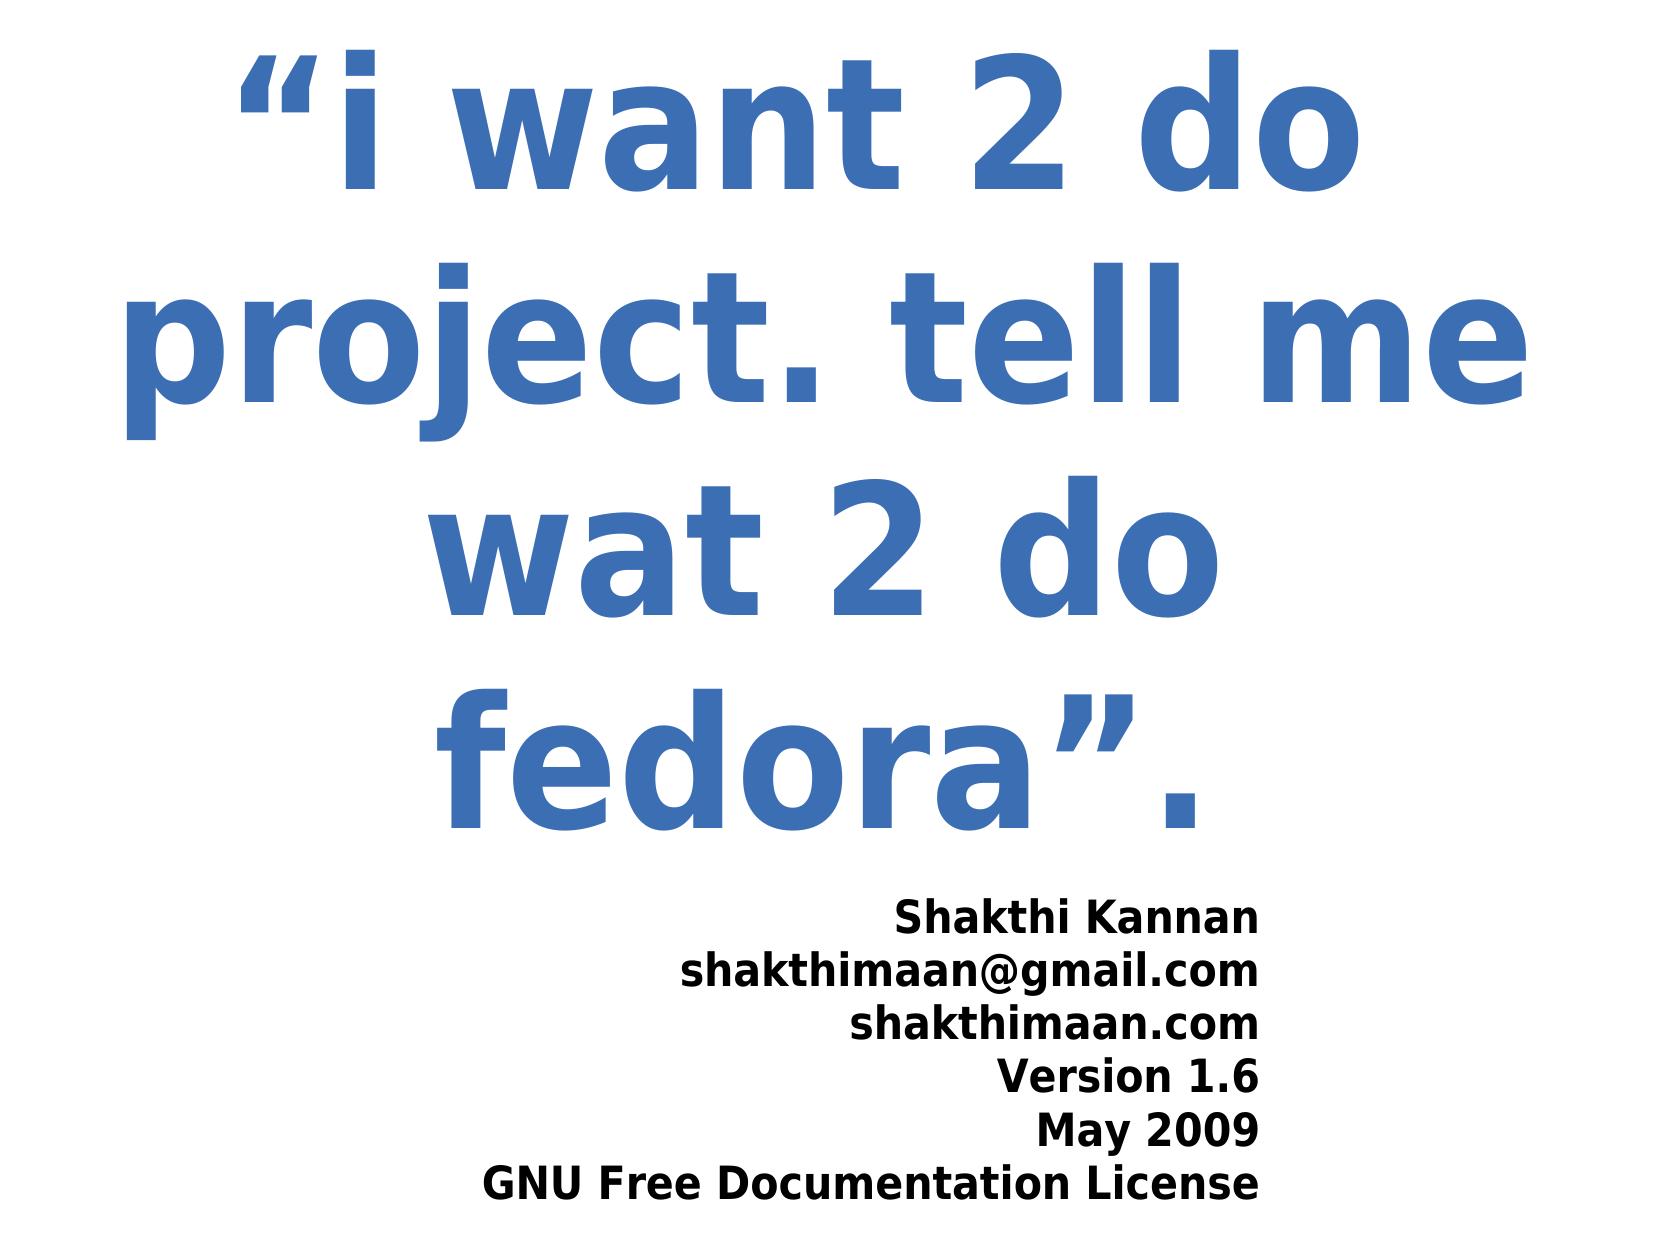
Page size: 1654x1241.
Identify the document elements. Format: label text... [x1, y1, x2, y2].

text_box Shakthi Kannan shakthimaan@gmail.com shakthimaan.com Version 1.6 May 2009 GNU Free Documentation License [300, 883, 1276, 1218]
text_box “i want 2 do project. tell me wat 2 do fedora”. [17, 11, 1631, 880]
